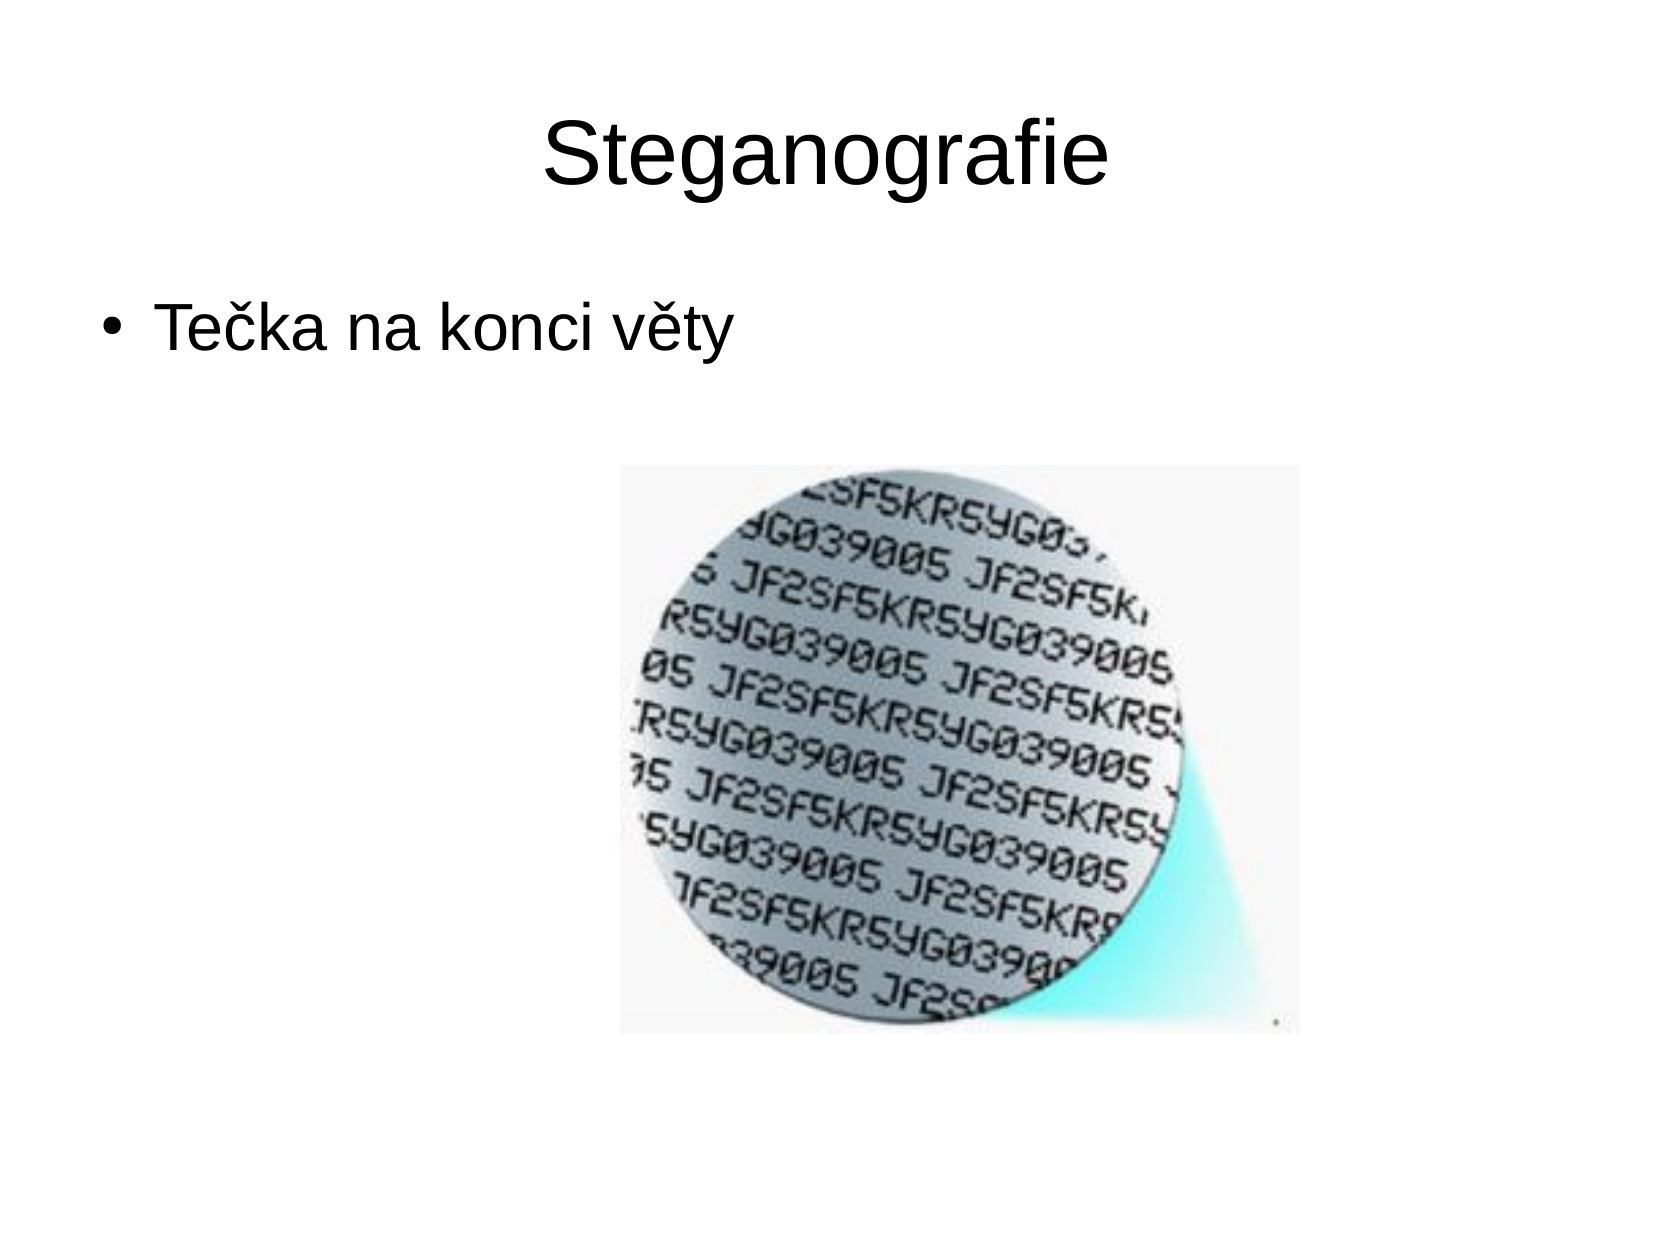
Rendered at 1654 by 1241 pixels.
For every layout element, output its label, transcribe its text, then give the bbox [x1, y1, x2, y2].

title Steganografie [82, 56, 1571, 250]
picture [620, 465, 1300, 1034]
list Tečka na konci věty [82, 290, 1571, 1094]
